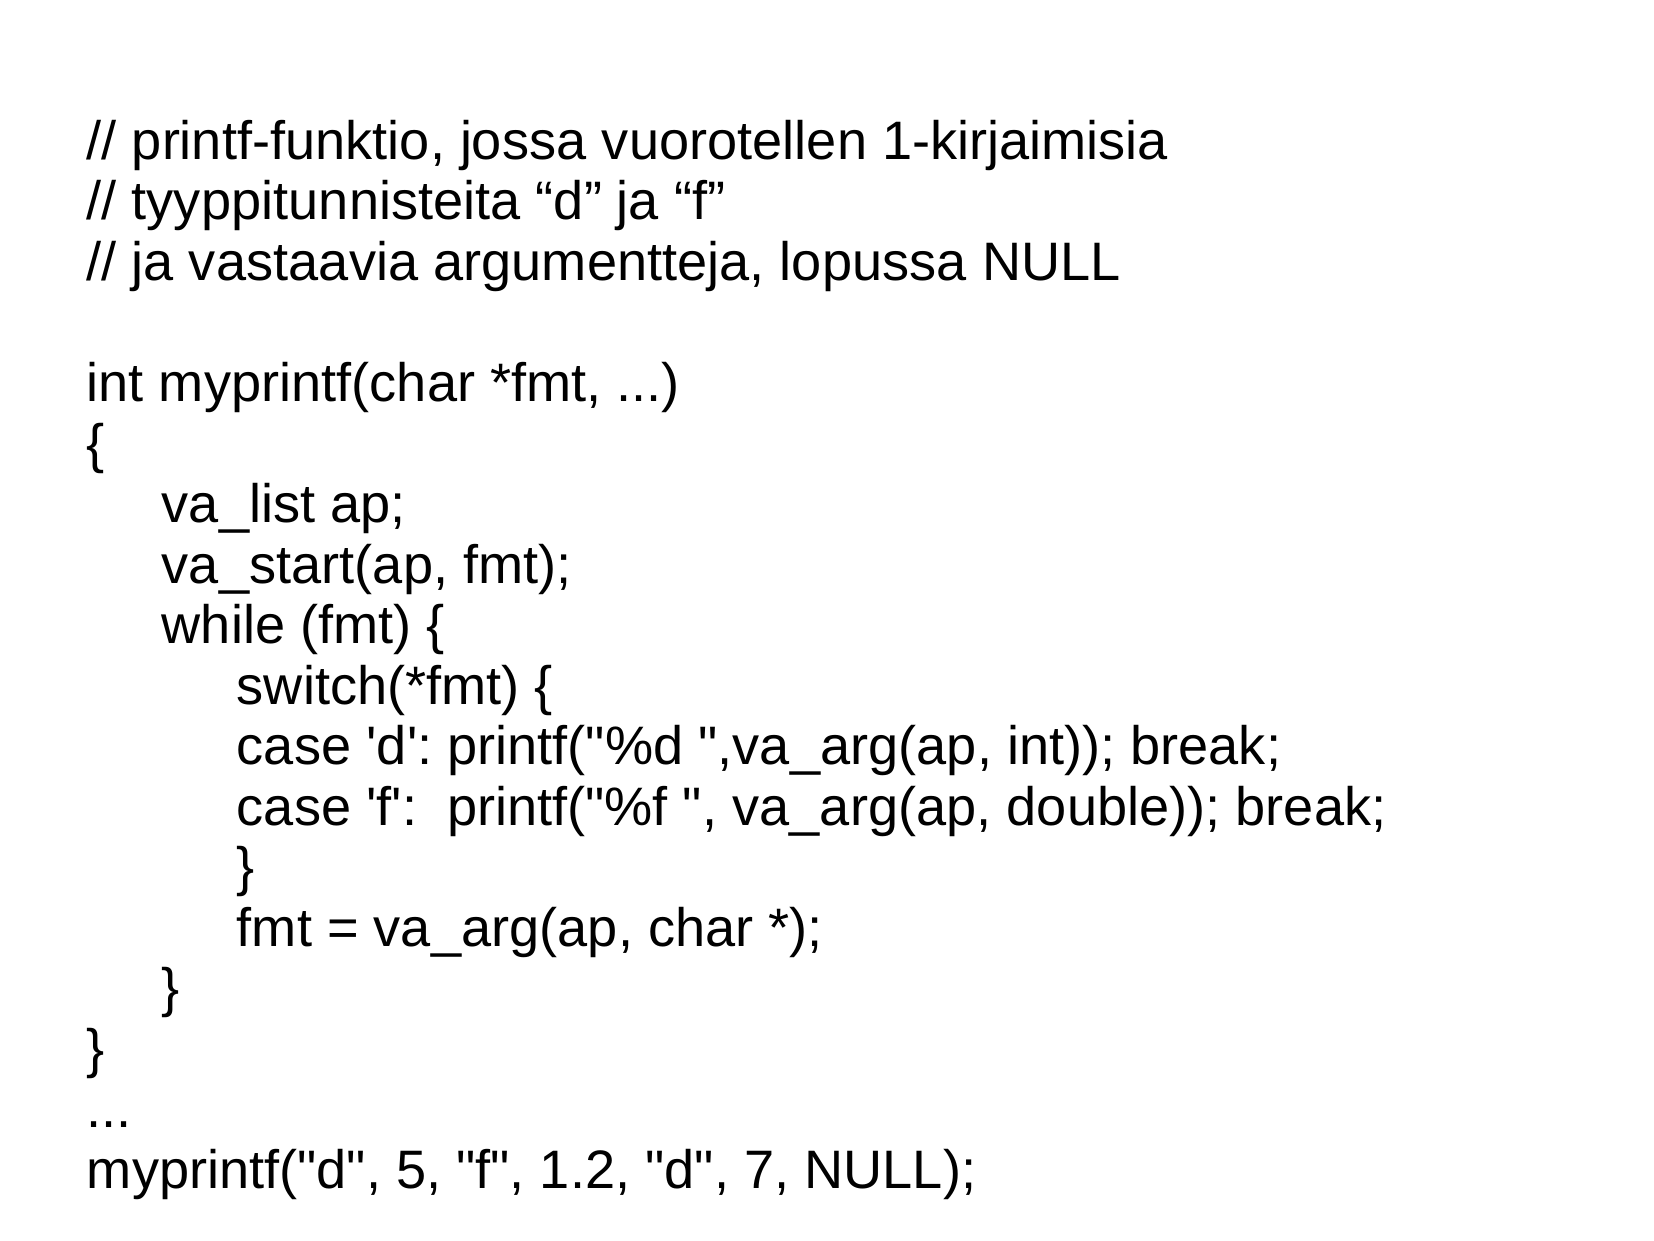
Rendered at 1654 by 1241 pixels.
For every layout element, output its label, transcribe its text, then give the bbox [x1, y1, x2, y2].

text_box // printf-funktio, jossa vuorotellen 1-kirjaimisia // tyyppitunnisteita “d” ja “f” // ja vastaavia argumentteja, lopussa NULL int myprintf(char *fmt, ...) { va_list ap; va_start(ap, fmt); while (fmt) { switch(*fmt) { case 'd': printf("%d ",va_arg(ap, int)); break; case 'f': printf("%f ", va_arg(ap, double)); break; } fmt = va_arg(ap, char *); } } ... myprintf("d", 5, "f", 1.2, "d", 7, NULL); [86, 110, 1576, 1200]
